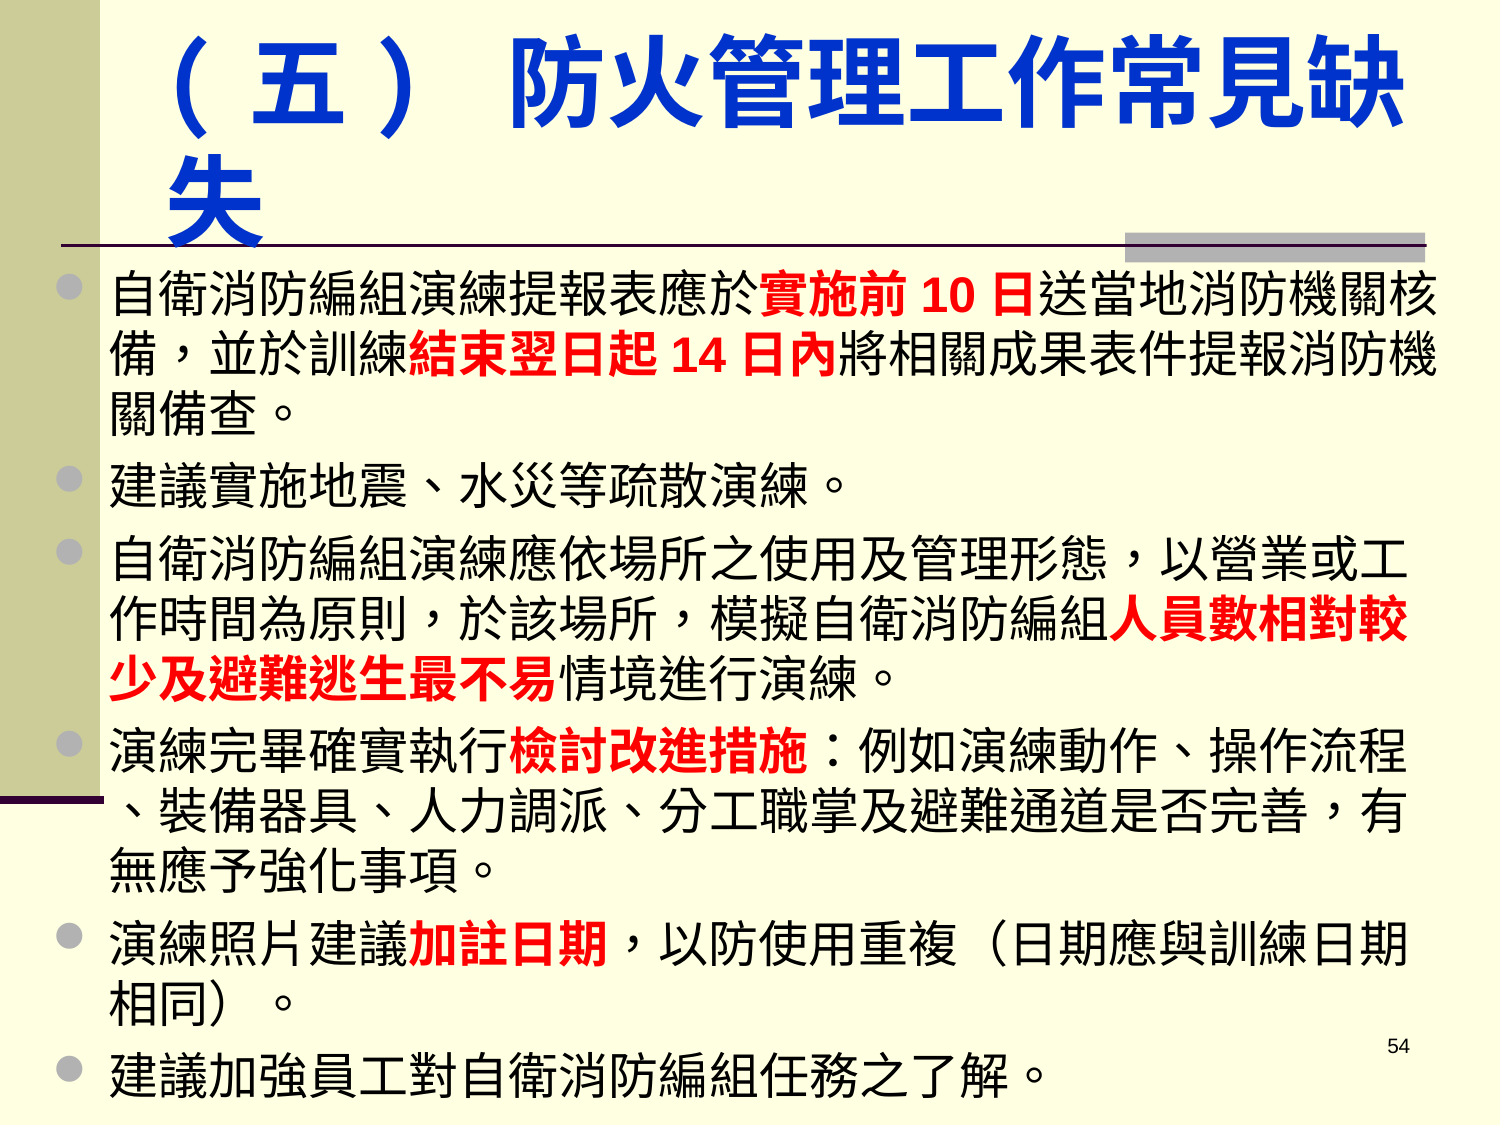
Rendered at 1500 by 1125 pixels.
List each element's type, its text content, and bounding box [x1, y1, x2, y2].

list 自衛消防編組演練提報表應於實施前10日送當地消防機關核備，並於訓練結束翌日起14日內將相關成果表件提報消防機關備查。 建議實施地震、水災等疏散演練。 自衛消防編組演練應依場所之使用及管理形態，以營業或工作時間為原則，於該場所，模擬自衛消防編組人員數相對較少及避難逃生最不易情境進行演練。 演練完畢確實執行檢討改進措施：例如演練動作、操作流程、裝備器具、人力調派、分工職掌及避難通道是否完善，有無應予強化事項。 演練照片建議加註日期，以防使用重複（日期應與訓練日期相同）。 建議加強員工對自衛消防編組任務之了解。 [37, 254, 1463, 1125]
title (五) 防火管理工作常見缺失 [150, 45, 1447, 234]
text_box <編號> [1112, 1025, 1426, 1101]
